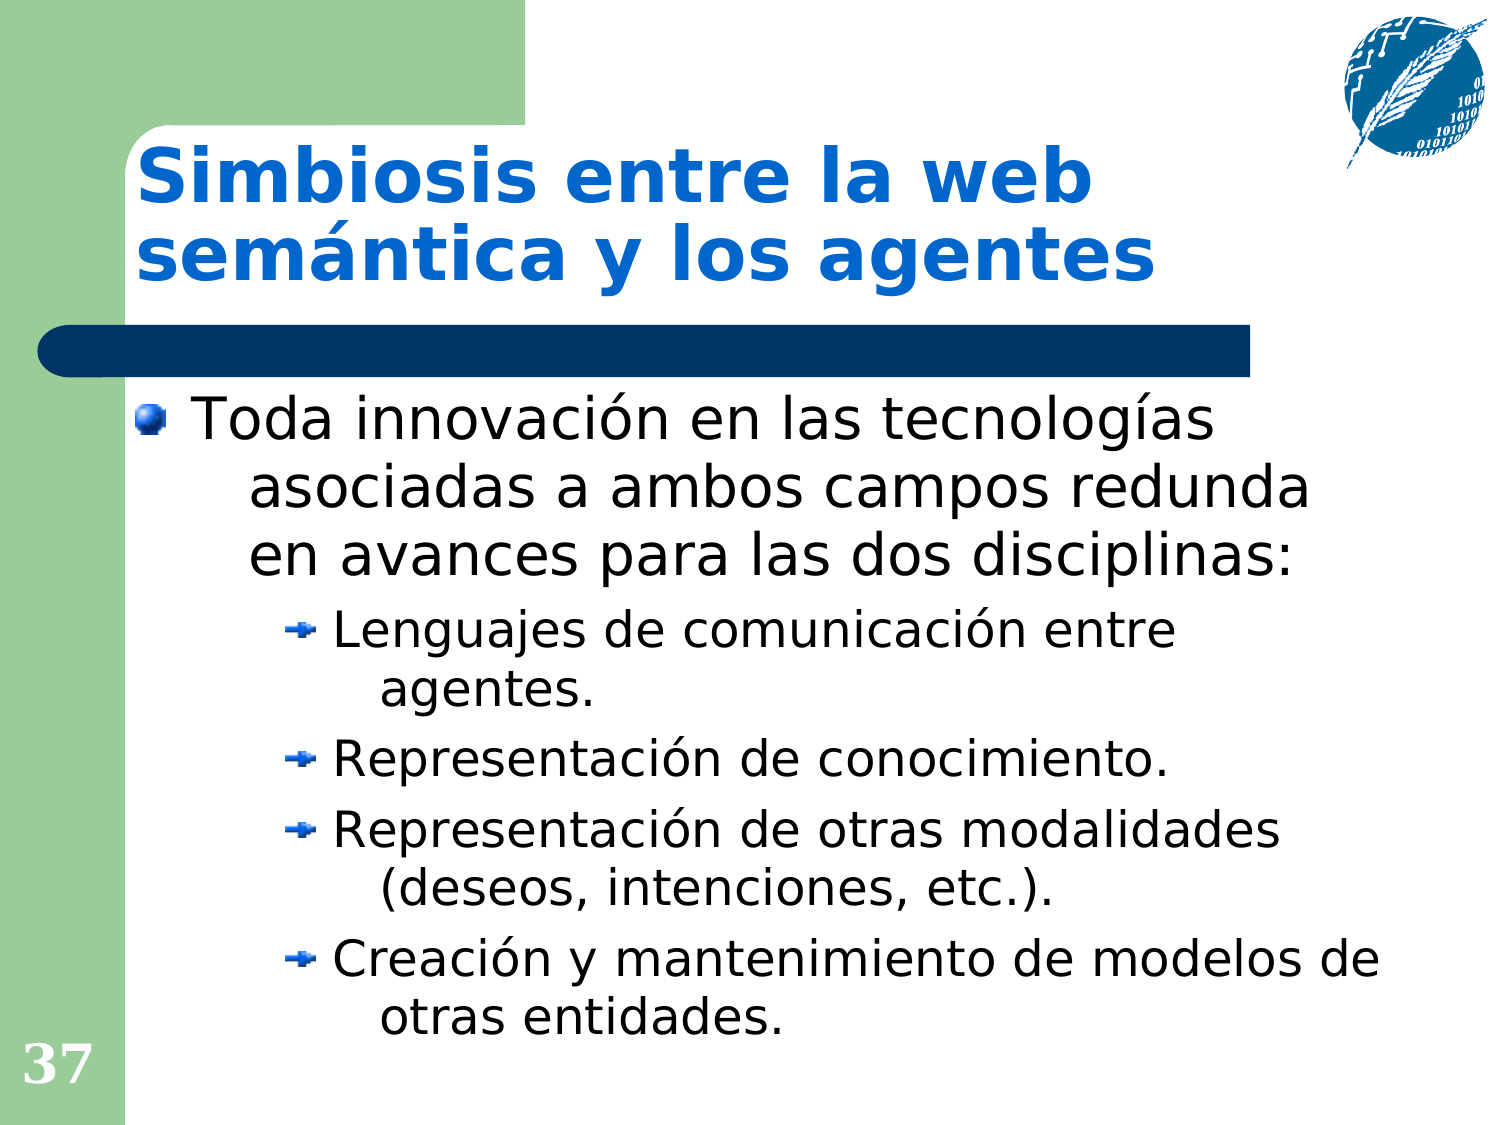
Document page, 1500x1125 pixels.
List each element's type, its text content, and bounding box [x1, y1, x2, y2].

picture [1427, 138, 1431, 148]
picture [1436, 127, 1450, 136]
title Simbiosis entre la web semántica y los agentes [135, 135, 1412, 301]
list Toda innovación en las tecnologías asociadas a ambos campos redunda en avances para las dos disciplinas: Lenguajes de comunicación entre agentes. Representación de conocimiento. Representación de otras modalidades (deseos, intenciones, etc.). Creación y mantenimiento de modelos de otras entidades. [135, 385, 1398, 1122]
picture [1341, 15, 1487, 172]
picture [1433, 139, 1440, 147]
picture [1416, 140, 1425, 149]
